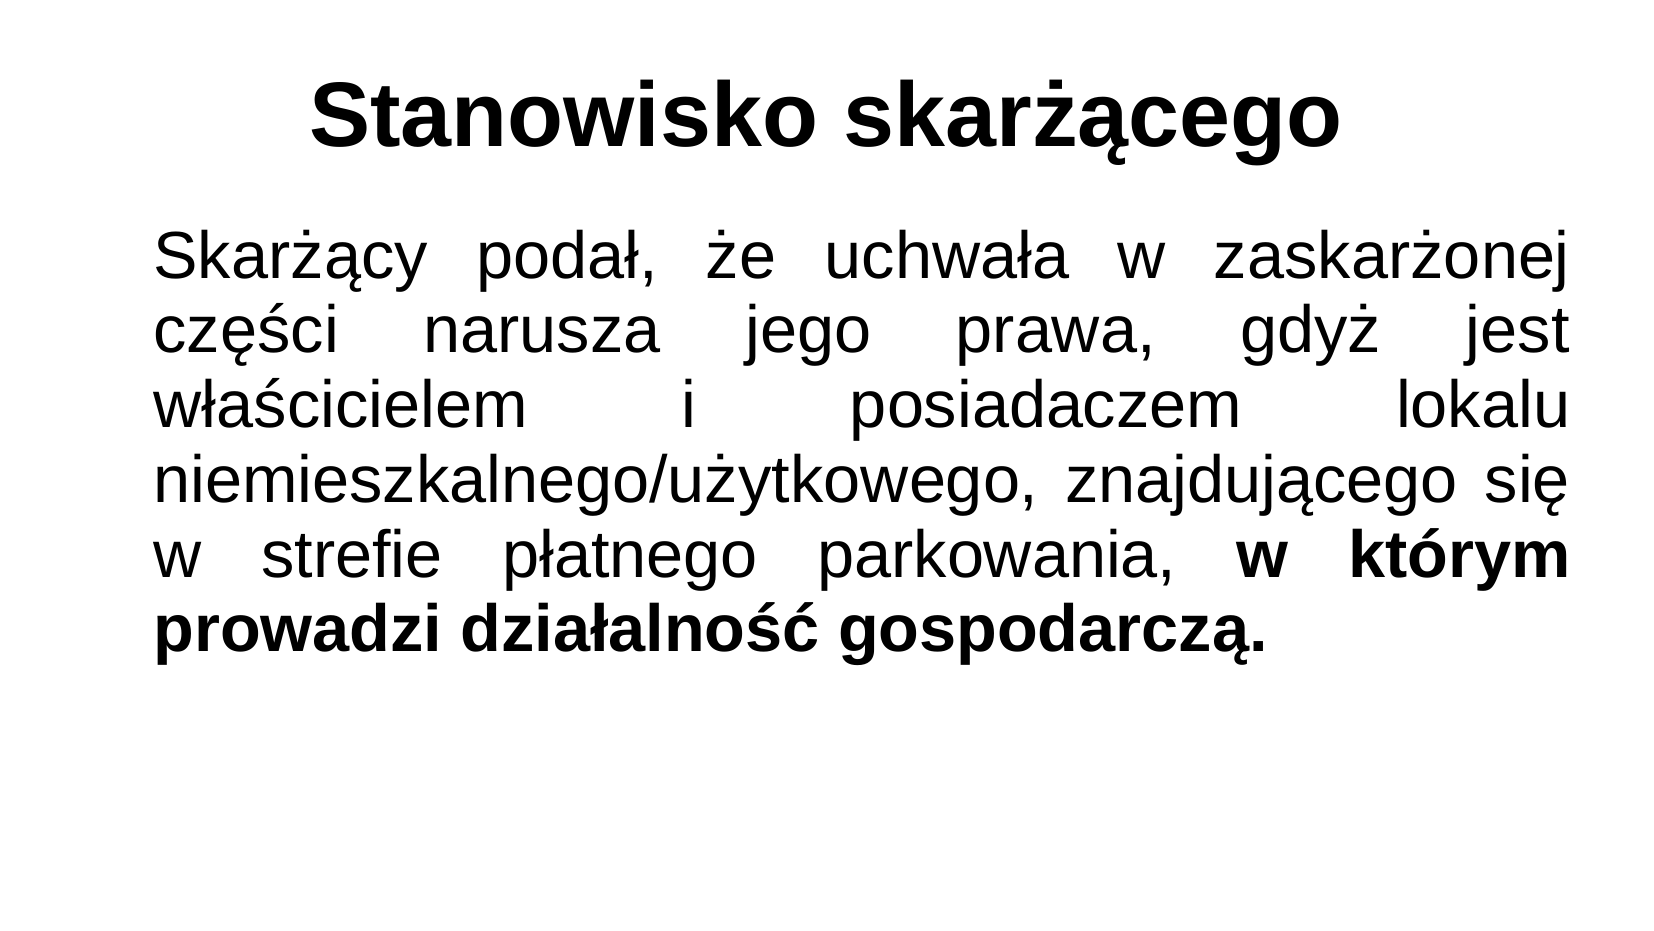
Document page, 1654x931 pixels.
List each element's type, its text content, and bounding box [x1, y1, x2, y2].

title Stanowisko skarżącego [82, 37, 1571, 193]
list Skarżący podał, że uchwała w zaskarżonej części narusza jego prawa, gdyż jest właścicielem i posiadaczem lokalu niemieszkalnego/użytkowego, znajdującego się w strefie płatnego parkowania, w którym prowadzi działalność gospodarczą. [82, 217, 1571, 758]
